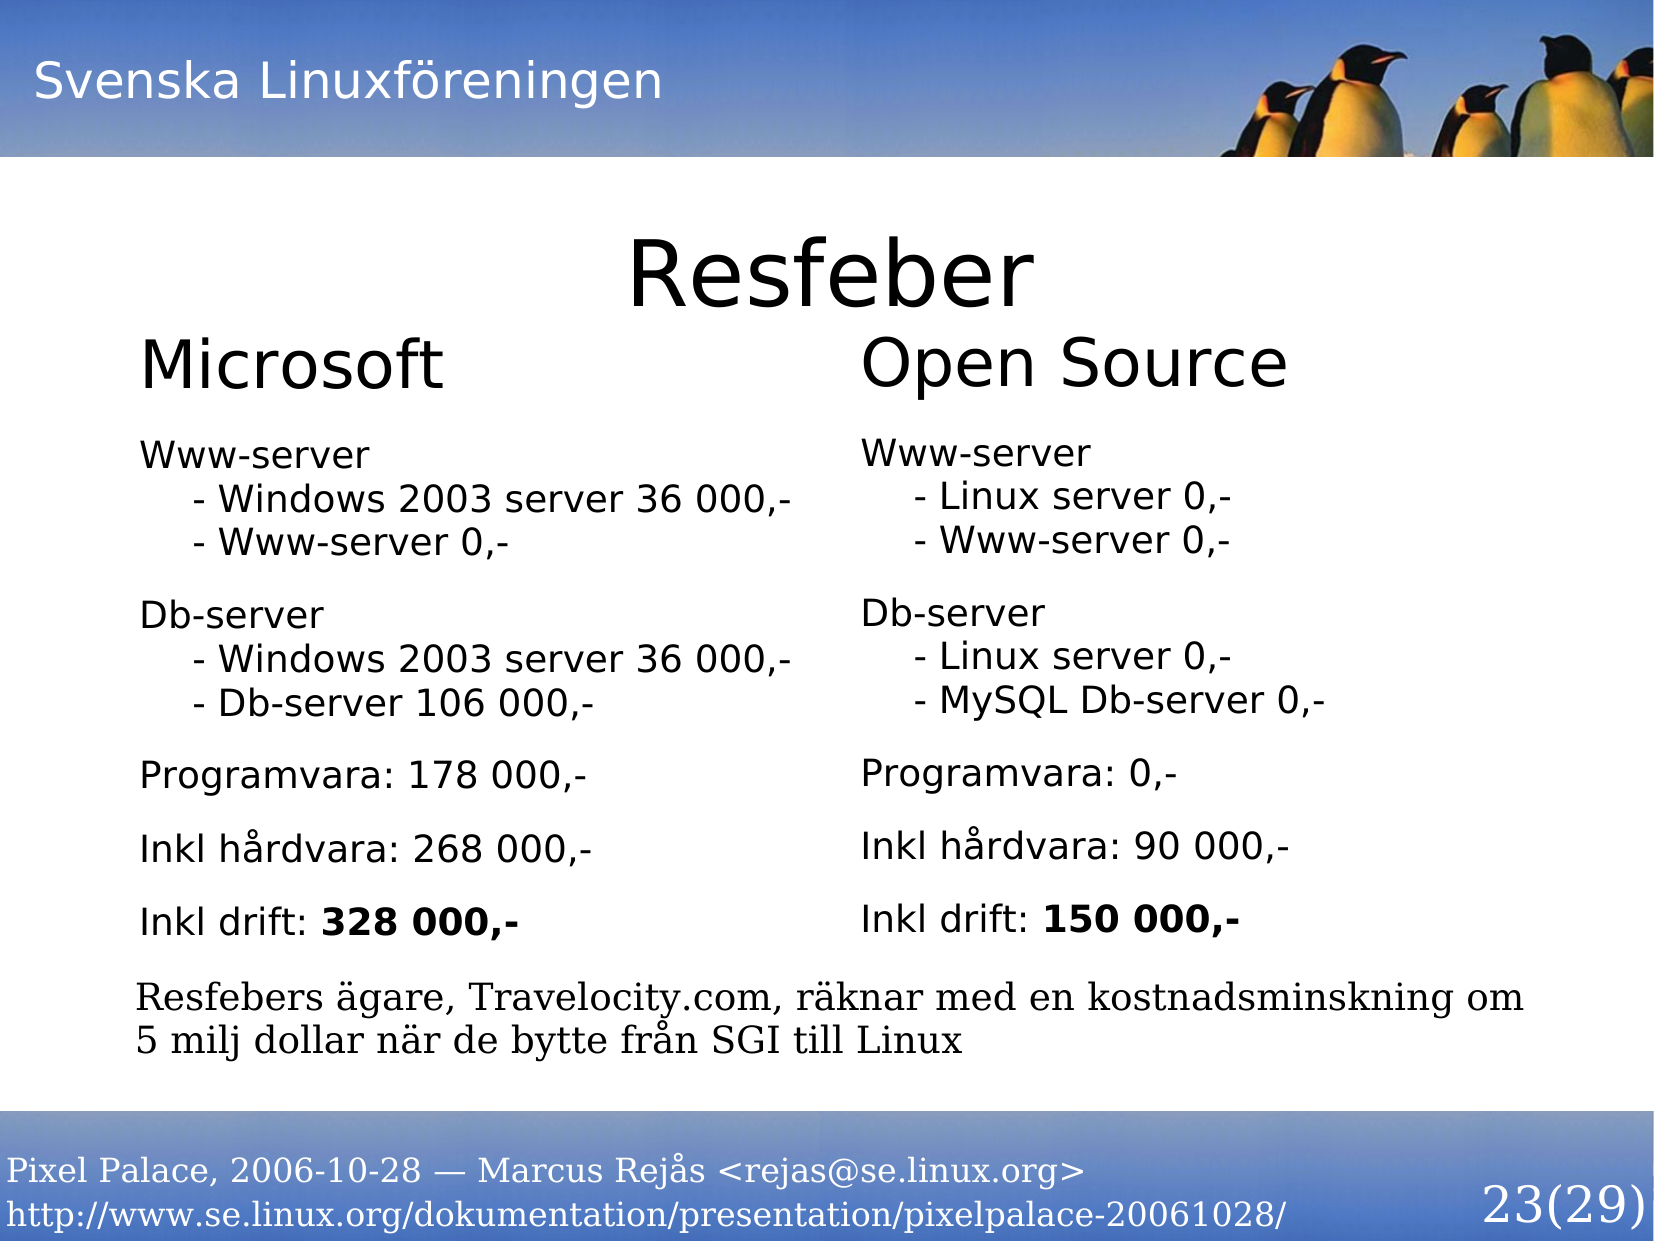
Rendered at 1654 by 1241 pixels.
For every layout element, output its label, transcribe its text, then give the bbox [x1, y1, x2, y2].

list Open Source Www-server - Linux server 0,- - Www-server 0,- Db-server - Linux server 0,- - MySQL Db-server 0,- Programvara: 0,- Inkl hårdvara: 90 000,- Inkl drift: 150 000,- [842, 324, 1532, 975]
title Resfeber [123, 160, 1537, 389]
picture [0, 1111, 1654, 1241]
text_box Resfebers ägare, Travelocity.com, räknar med en kostnadsminskning om 5 milj dollar när de bytte från SGI till Linux [134, 975, 1546, 1089]
list Microsoft Www-server - Windows 2003 server 36 000,- - Www-server 0,- Db-server - Windows 2003 server 36 000,- - Db-server 106 000,- Programvara: 178 000,- Inkl hårdvara: 268 000,- Inkl drift: 328 000,- [121, 326, 811, 983]
picture [0, 0, 1654, 157]
